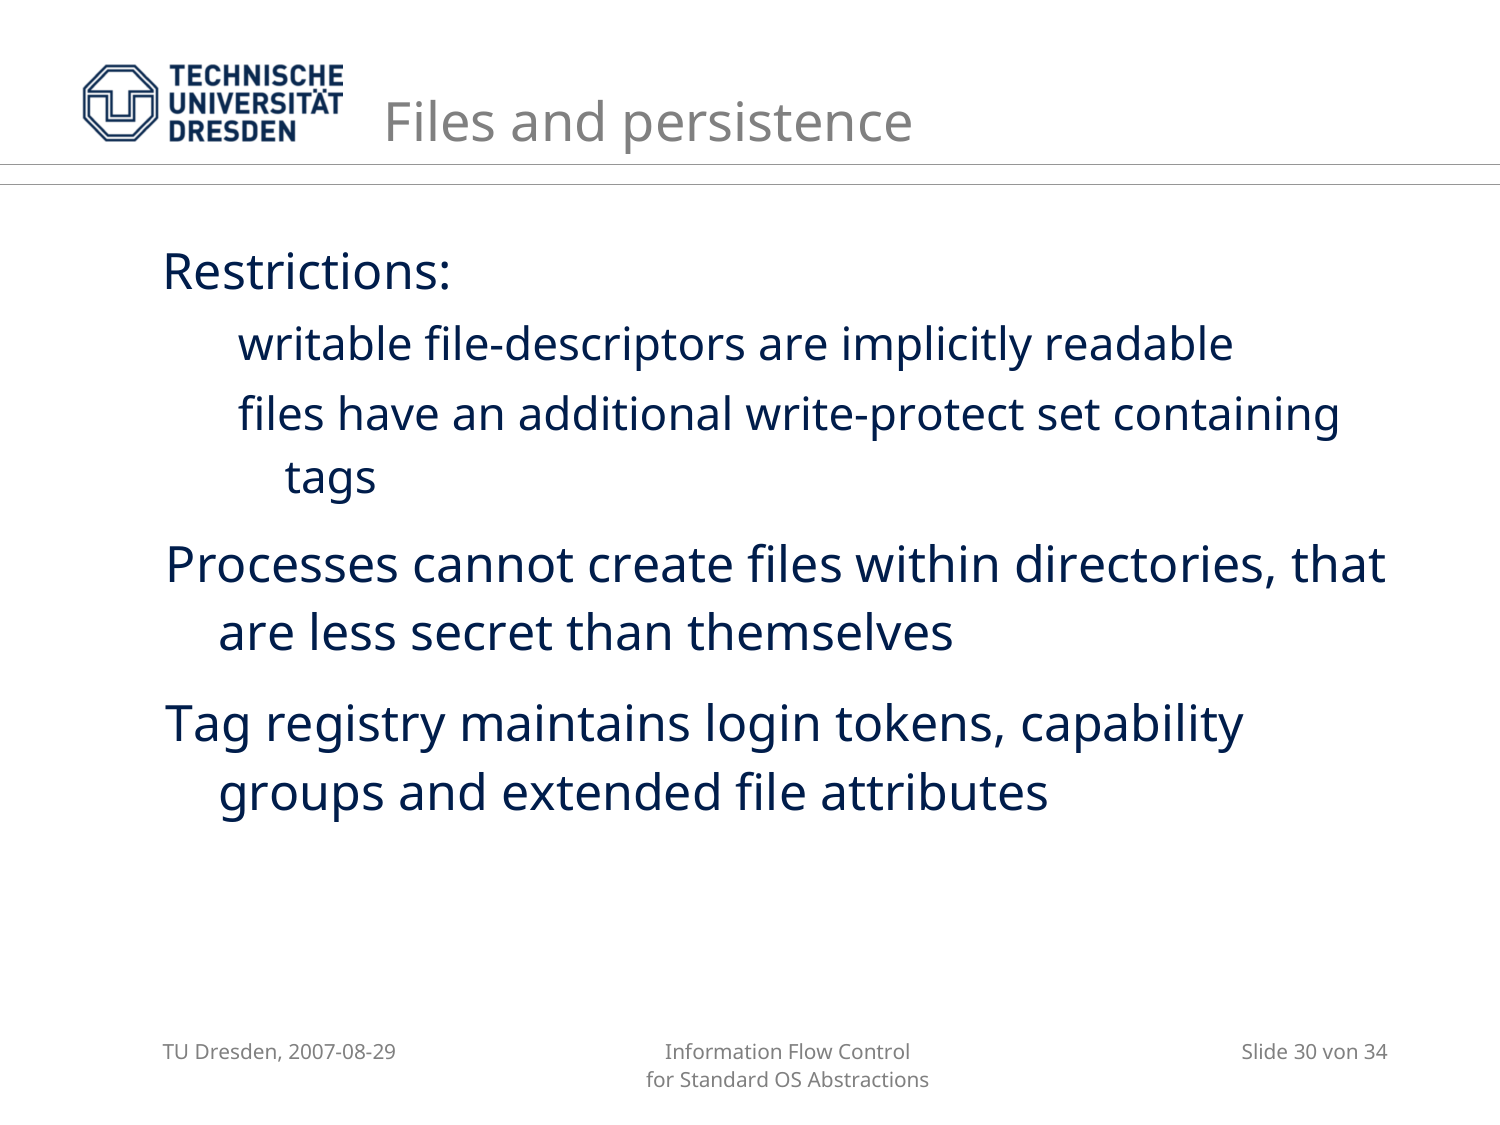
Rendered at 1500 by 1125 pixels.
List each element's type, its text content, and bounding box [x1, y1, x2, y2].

list Restrictions: writable file-descriptors are implicitly readable files have an additional write-protect set containing tags Processes cannot create files within directories, that are less secret than themselves Tag registry maintains login tokens, capability groups and extended file attributes [162, 236, 1388, 990]
picture [82, 64, 343, 142]
title Files and persistence [383, 87, 1468, 154]
